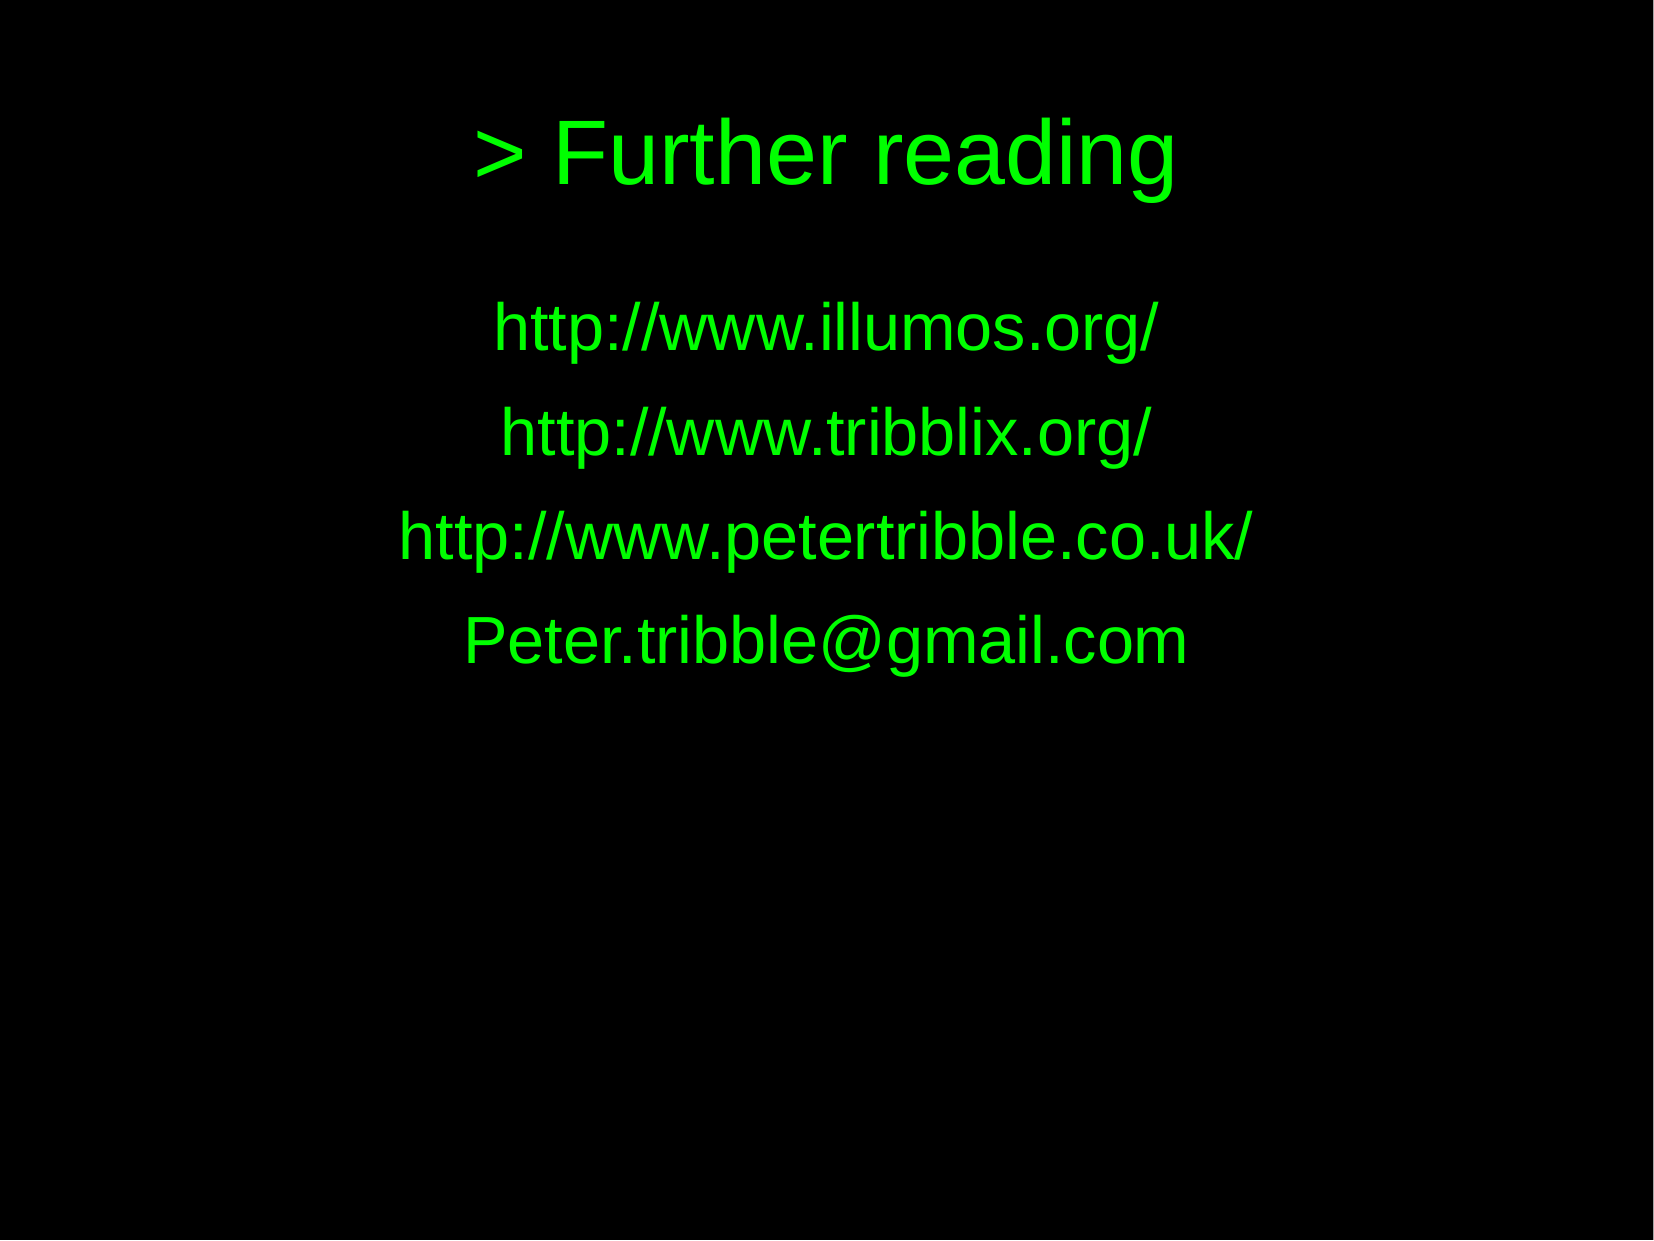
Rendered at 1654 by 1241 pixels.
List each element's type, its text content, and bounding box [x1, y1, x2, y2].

list http://www.illumos.org/ http://www.tribblix.org/ http://www.petertribble.co.uk/ Peter.tribble@gmail.com [82, 290, 1571, 1010]
title > Further reading [82, 49, 1571, 257]
